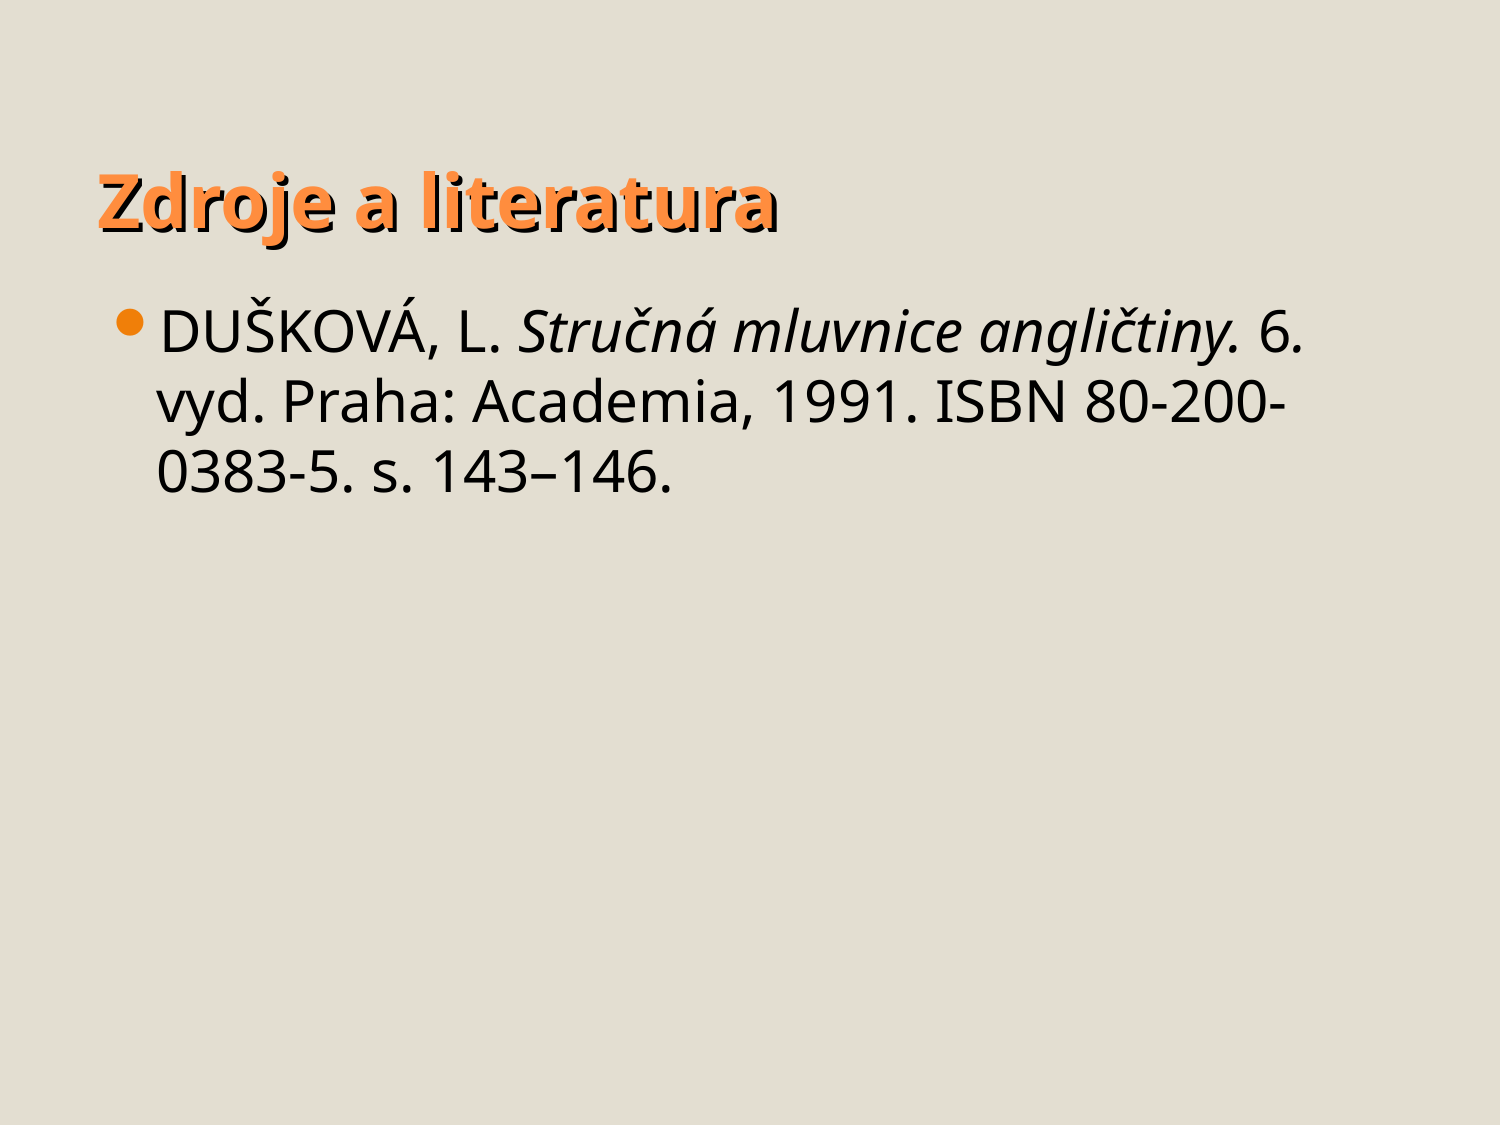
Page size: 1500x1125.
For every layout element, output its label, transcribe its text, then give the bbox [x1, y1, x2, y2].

title Zdroje a literatura [82, 78, 1426, 251]
list DUŠKOVÁ, L. Stručná mluvnice angličtiny. 6. vyd. Praha: Academia, 1991. ISBN 80-200-0383-5. s. 143–146. [82, 278, 1426, 966]
